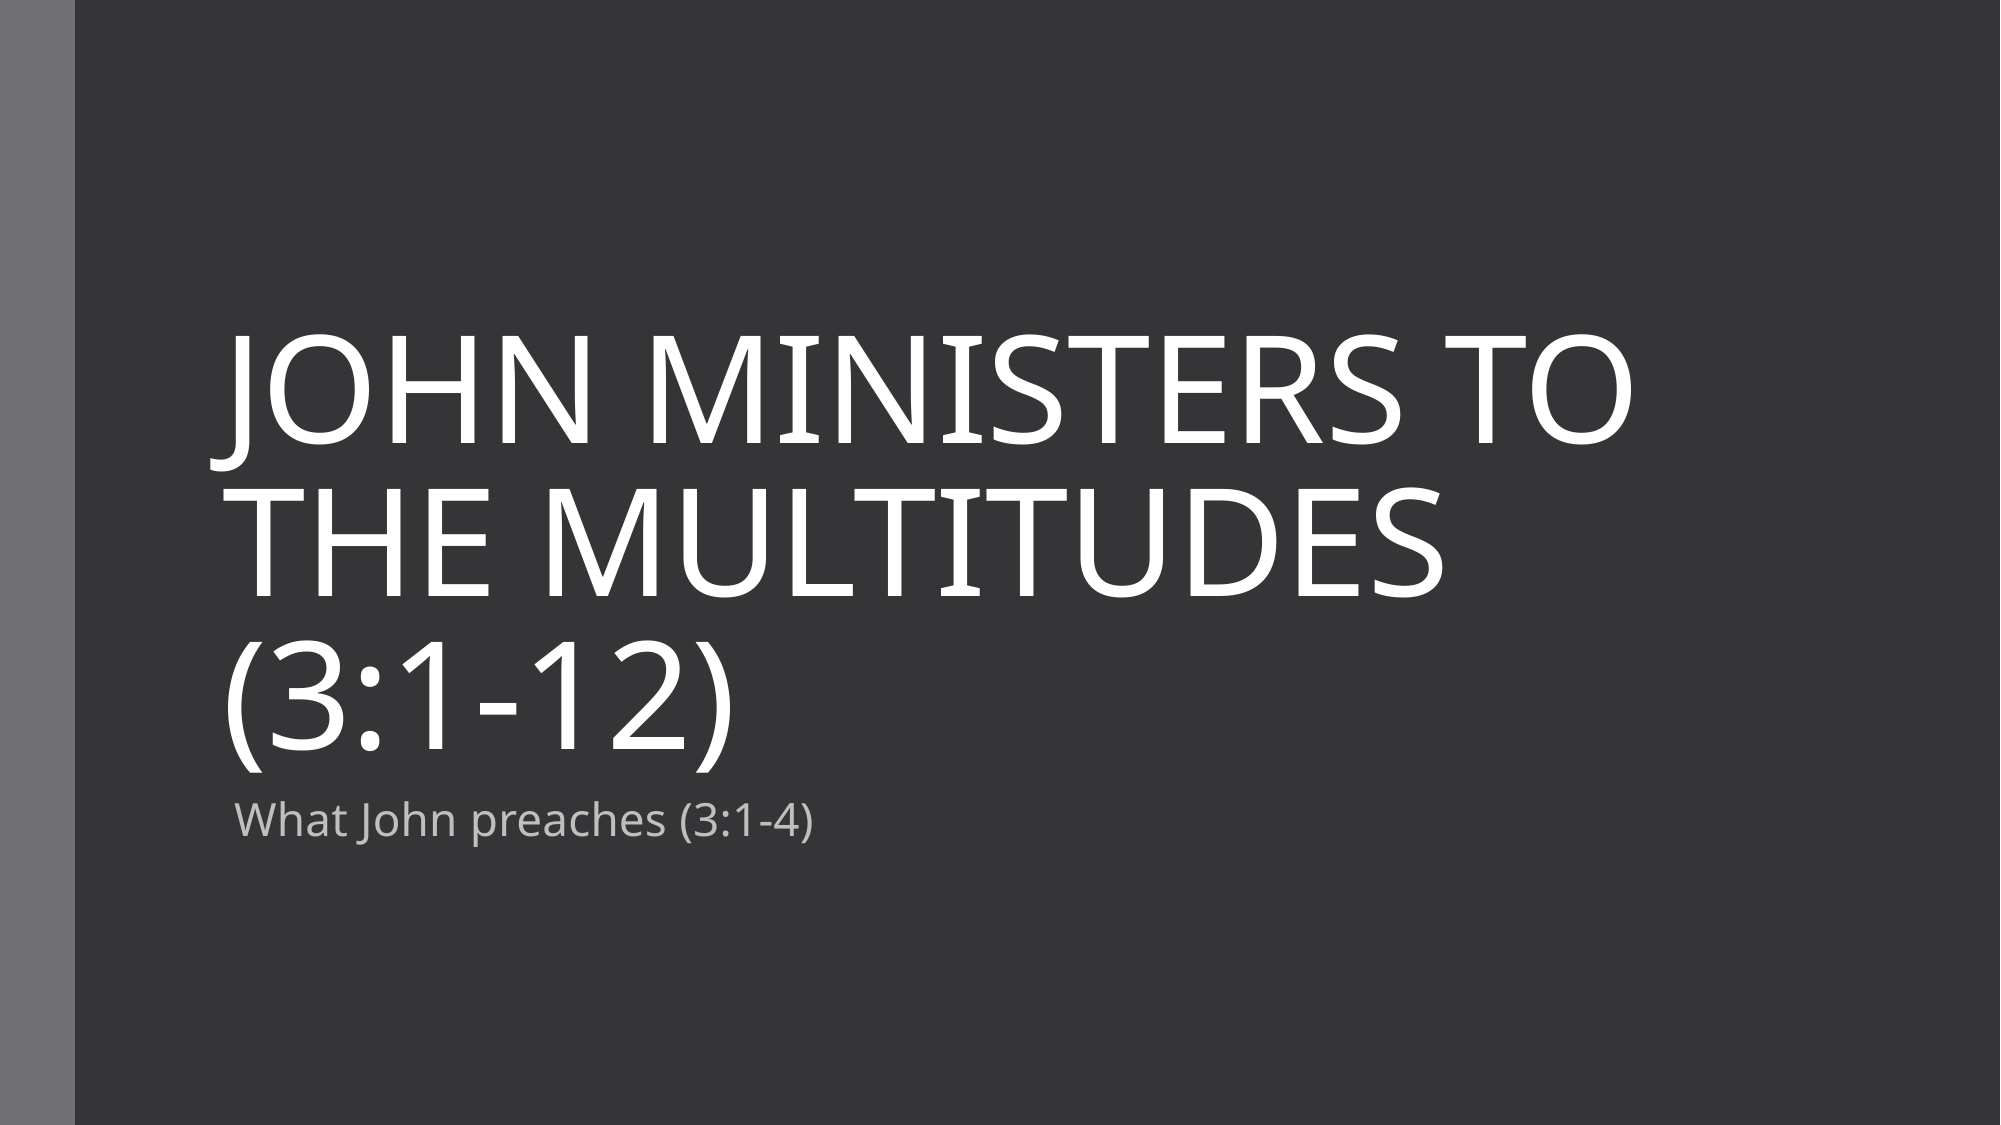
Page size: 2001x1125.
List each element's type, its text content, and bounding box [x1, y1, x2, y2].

subtitle What John preaches (3:1-4) [206, 787, 1752, 1066]
title JOHN MINISTERS TO THE MULTITUDES (3:1-12) [206, 124, 1752, 787]
